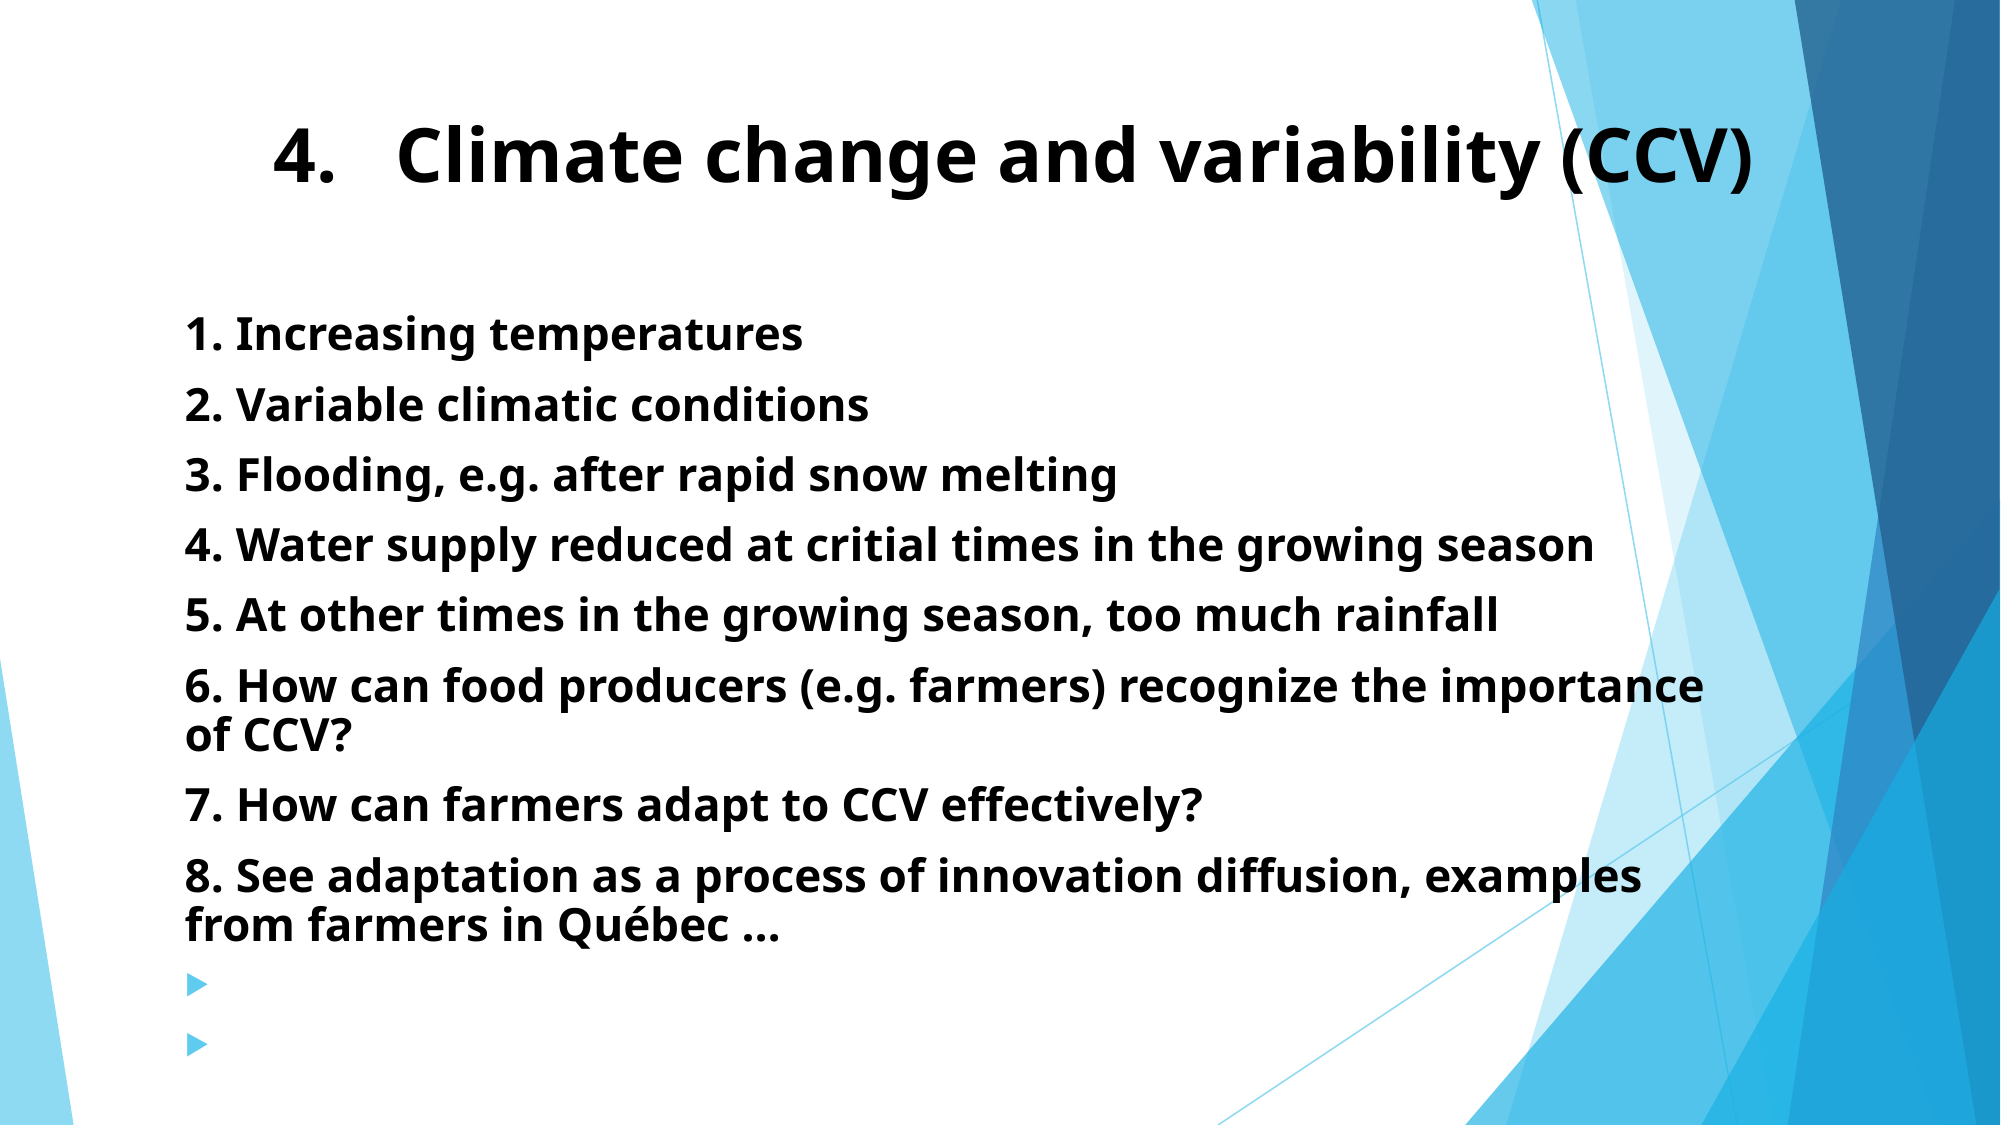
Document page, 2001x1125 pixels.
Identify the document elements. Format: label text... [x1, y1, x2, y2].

title 4. Climate change and variability (CCV) [111, 99, 1918, 246]
list 1. Increasing temperatures 2. Variable climatic conditions 3. Flooding, e.g. after rapid snow melting 4. Water supply reduced at critial times in the growing season 5. At other times in the growing season, too much rainfall 6. How can food producers (e.g. farmers) recognize the importance of CCV? 7. How can farmers adapt to CCV effectively? 8. See adaptation as a process of innovation diffusion, examples from farmers in Québec … [169, 303, 1775, 1000]
